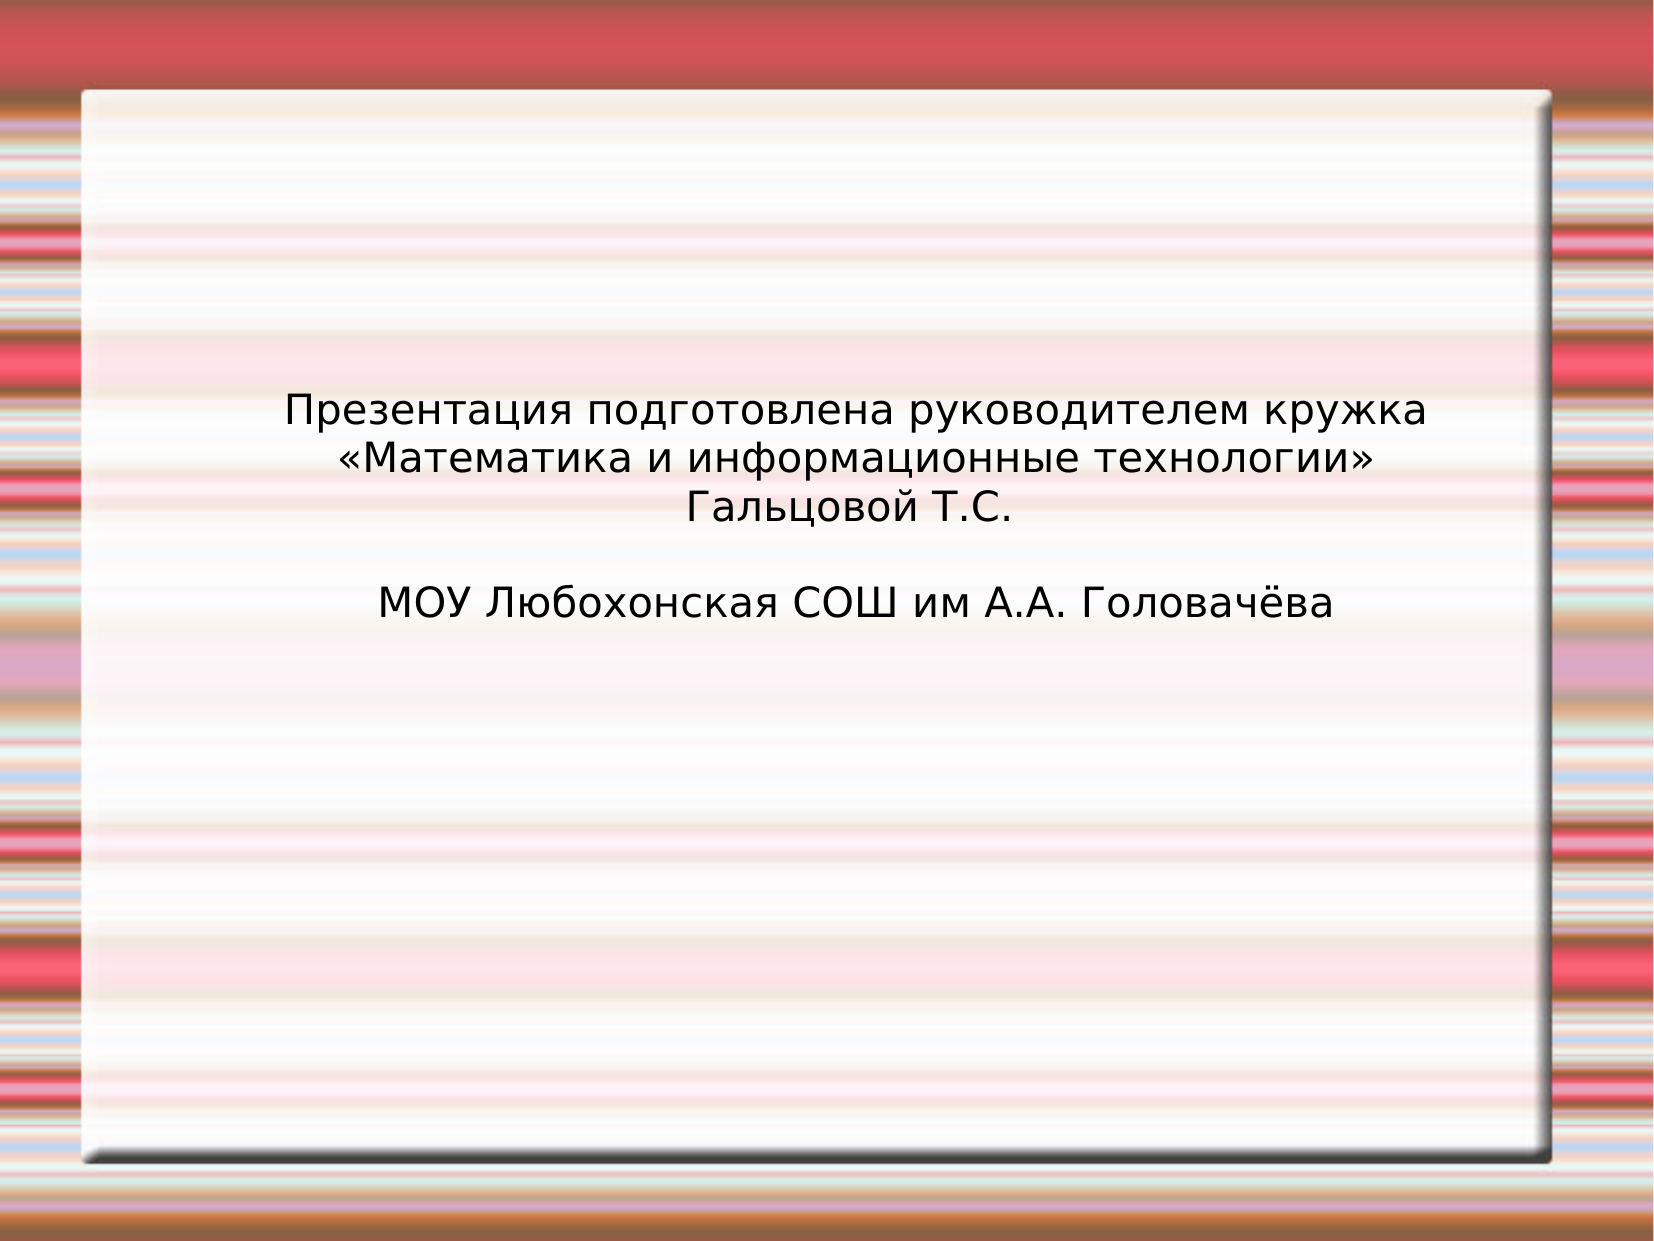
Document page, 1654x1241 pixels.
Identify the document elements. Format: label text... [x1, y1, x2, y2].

picture [0, 0, 1654, 1241]
text_box Презентация подготовлена руководителем кружка «Математика и информационные технологии» Гальцовой Т.С. МОУ Любохонская СОШ им А.А. Головачёва [206, 377, 1506, 636]
